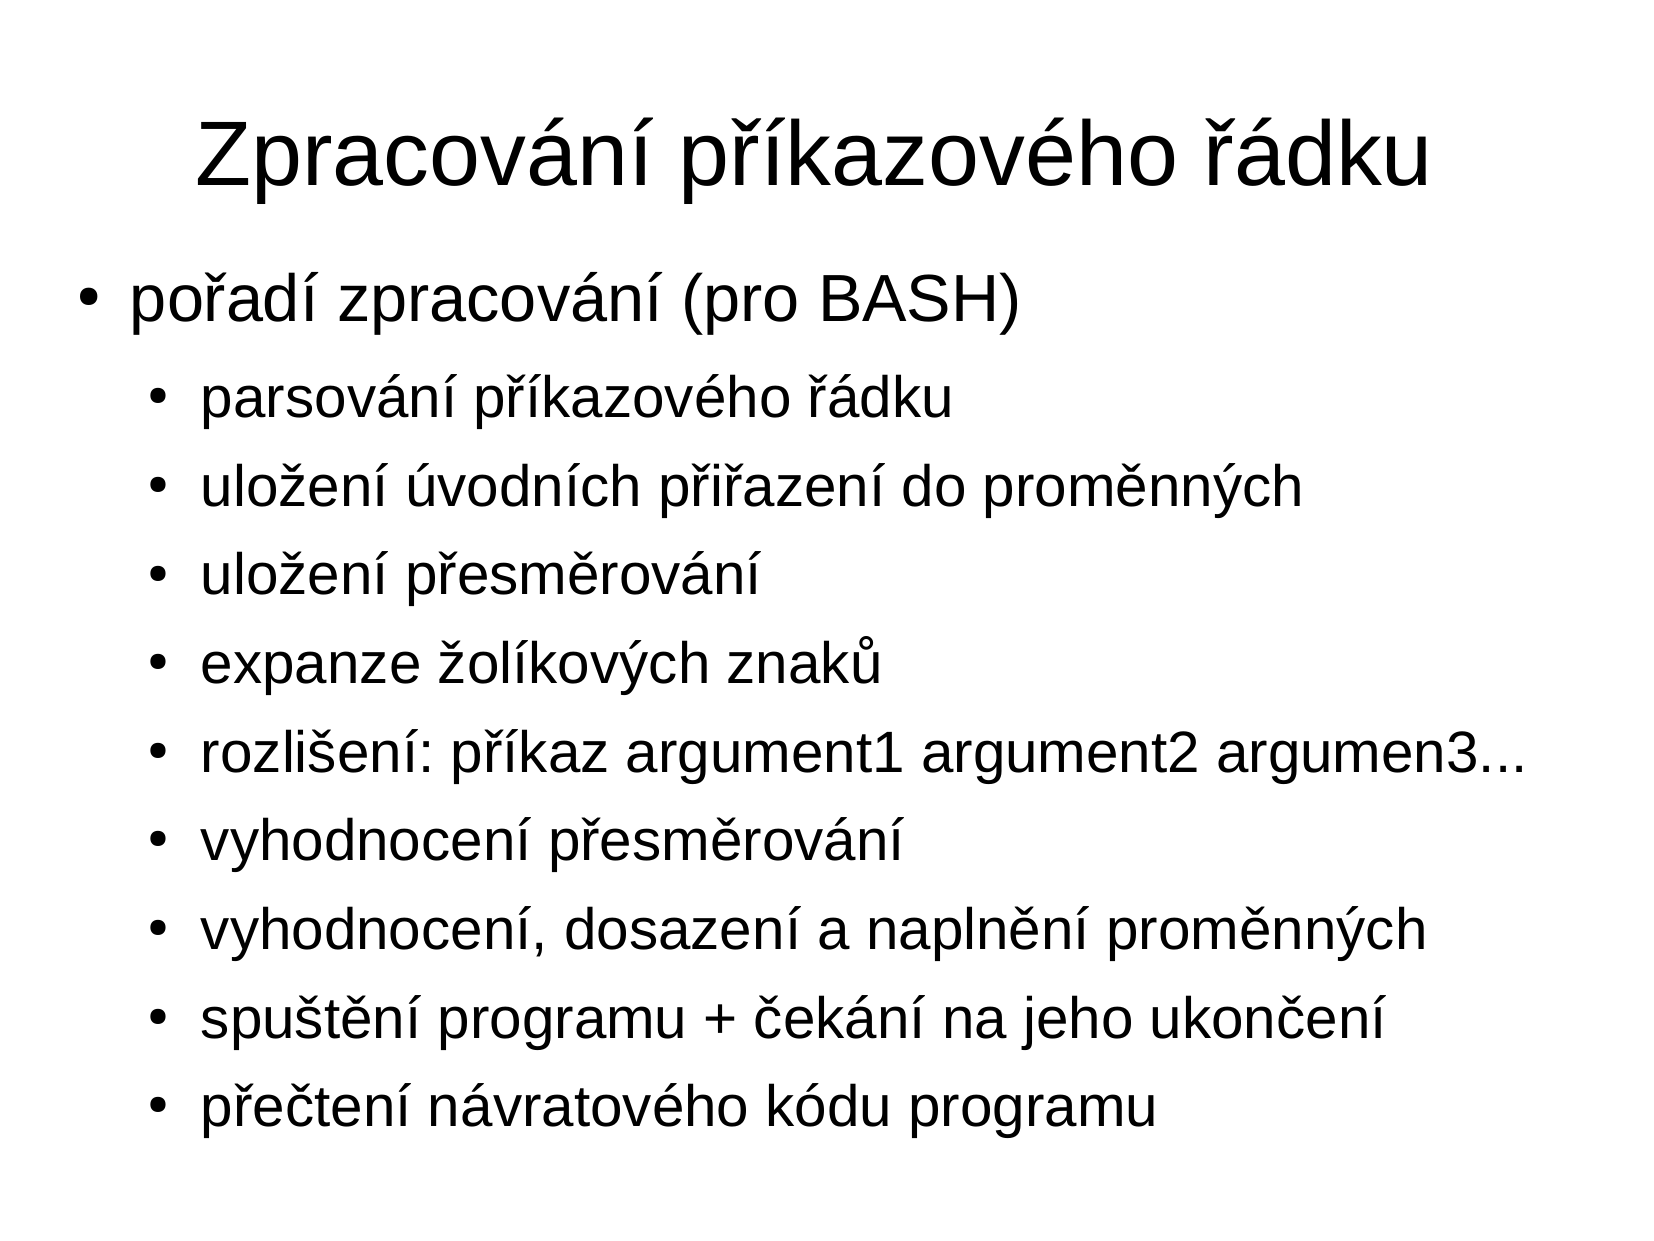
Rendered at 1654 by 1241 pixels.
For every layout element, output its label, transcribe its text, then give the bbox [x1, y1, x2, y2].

title Zpracování příkazového řádku [59, 59, 1571, 250]
list pořadí zpracování (pro BASH) parsování příkazového řádku uložení úvodních přiřazení do proměnných uložení přesměrování expanze žolíkových znaků rozlišení: příkaz argument1 argument2 argumen3... vyhodnocení přesměrování vyhodnocení, dosazení a naplnění proměnných spuštění programu + čekání na jeho ukončení přečtení návratového kódu programu [59, 260, 1583, 1138]
